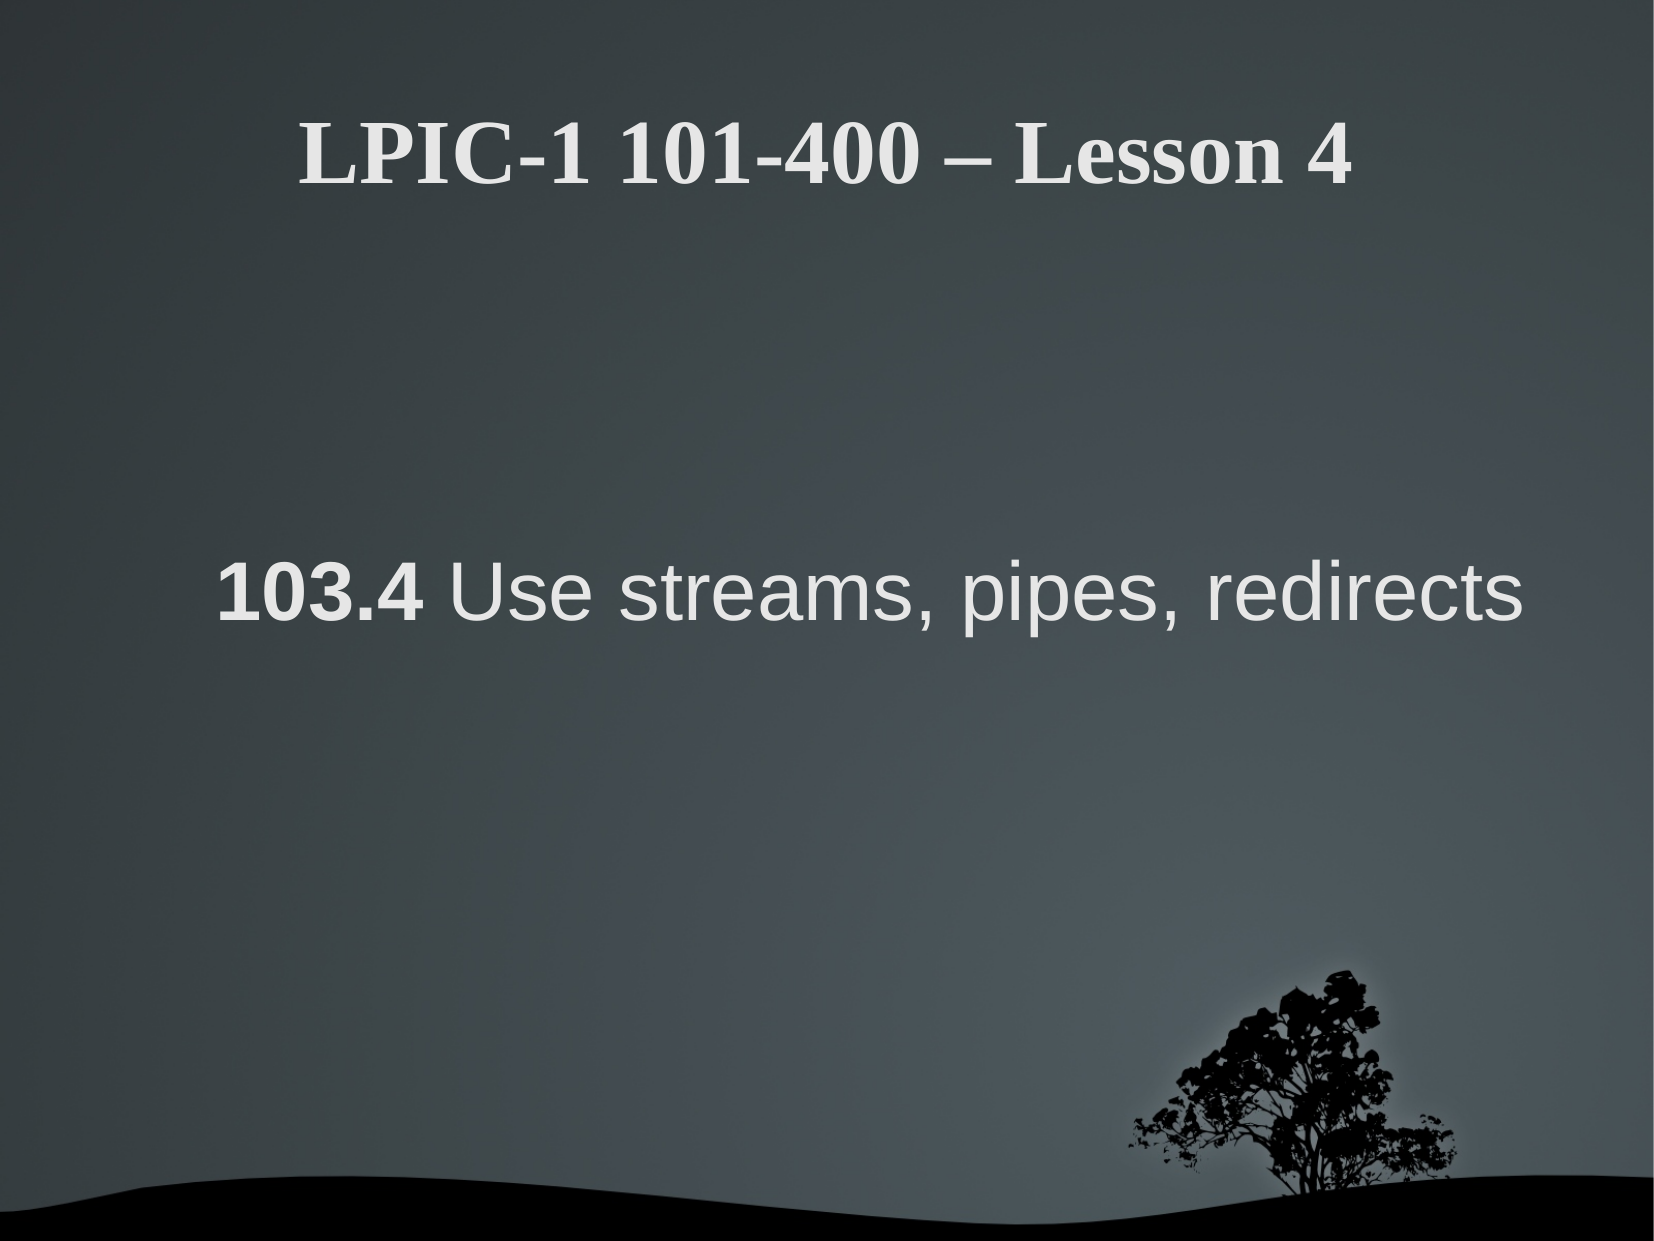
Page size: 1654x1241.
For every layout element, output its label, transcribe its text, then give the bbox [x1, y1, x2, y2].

title LPIC-1 101-400 – Lesson 4 [82, 49, 1571, 257]
picture [0, 0, 1654, 1241]
list 103.4 Use streams, pipes, redirects [82, 290, 1571, 1109]
